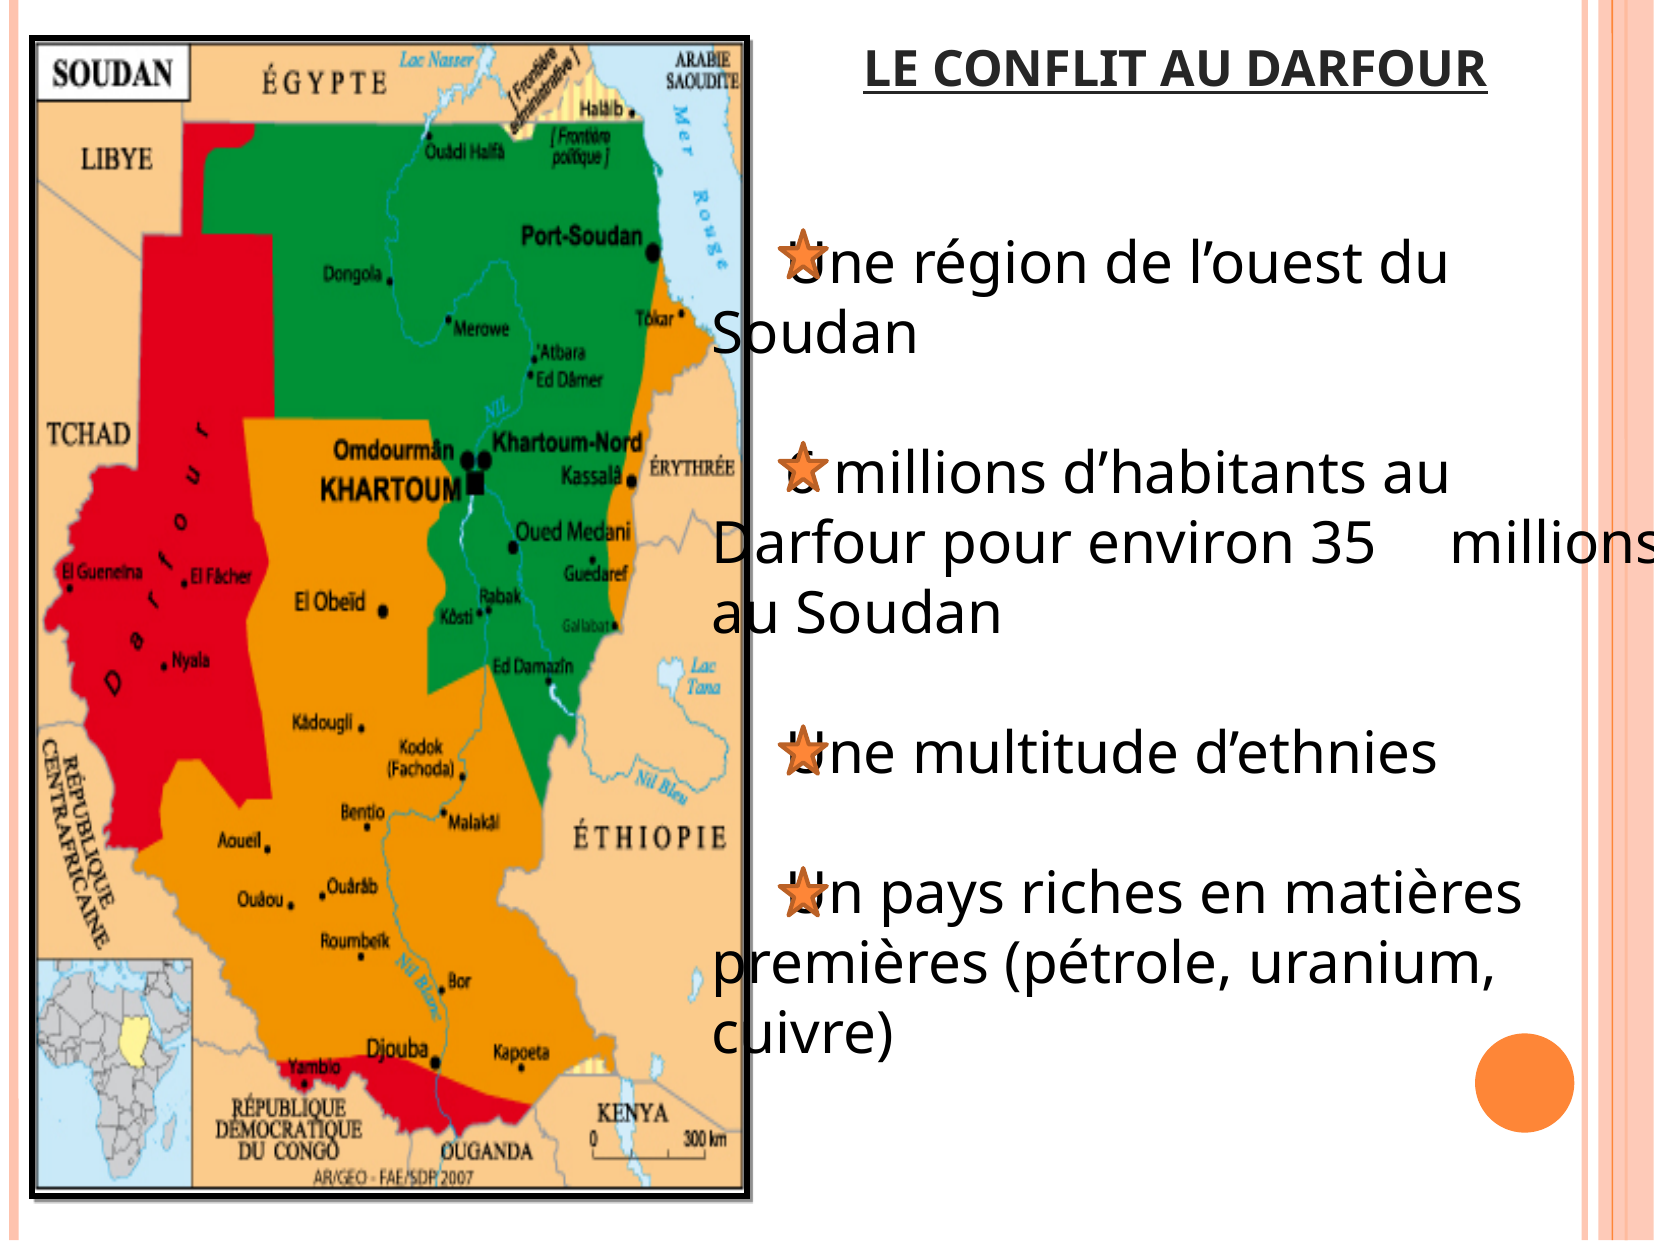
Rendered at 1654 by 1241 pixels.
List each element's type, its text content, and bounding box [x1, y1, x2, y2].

picture [35, 41, 745, 1193]
text_box [779, 230, 827, 278]
text_box LE CONFLIT AU DARFOUR [779, 29, 1571, 147]
text_box [779, 726, 827, 774]
text_box [779, 868, 827, 916]
text_box [779, 442, 827, 491]
text_box Une région de l’ouest du Soudan 6 millions d’habitants au Darfour pour environ 35 millions au Soudan Une multitude d’ethnies Un pays riches en matières premières (pétrole, uranium, cuivre) [696, 147, 1654, 933]
